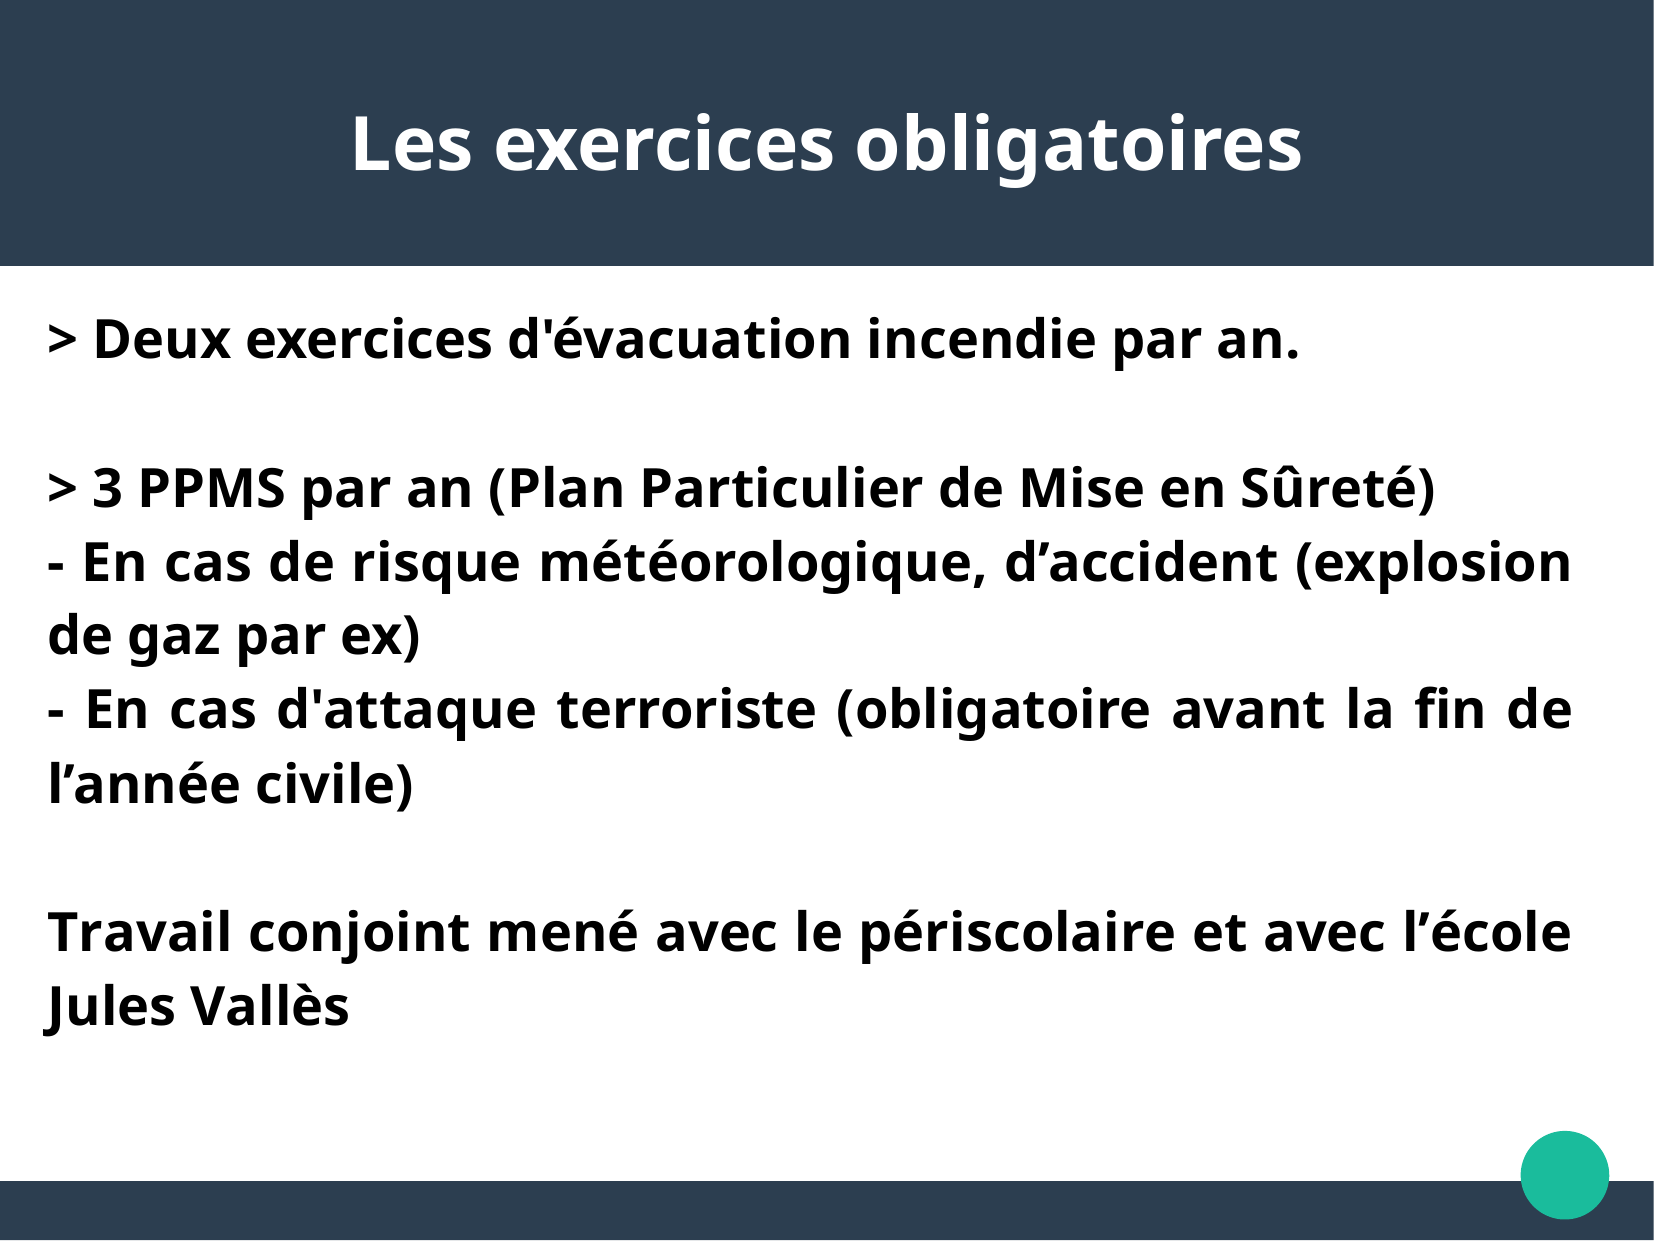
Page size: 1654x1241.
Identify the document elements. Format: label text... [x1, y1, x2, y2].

text_box > Deux exercices d'évacuation incendie par an. > 3 PPMS par an (Plan Particulier de Mise en Sûreté) - En cas de risque météorologique, d’accident (explosion de gaz par ex) - En cas d'attaque terroriste (obligatoire avant la fin de l’année civile) Travail conjoint mené avec le périscolaire et avec l’école Jules Vallès [32, 293, 1601, 977]
title Les exercices obligatoires [200, 14, 1453, 267]
